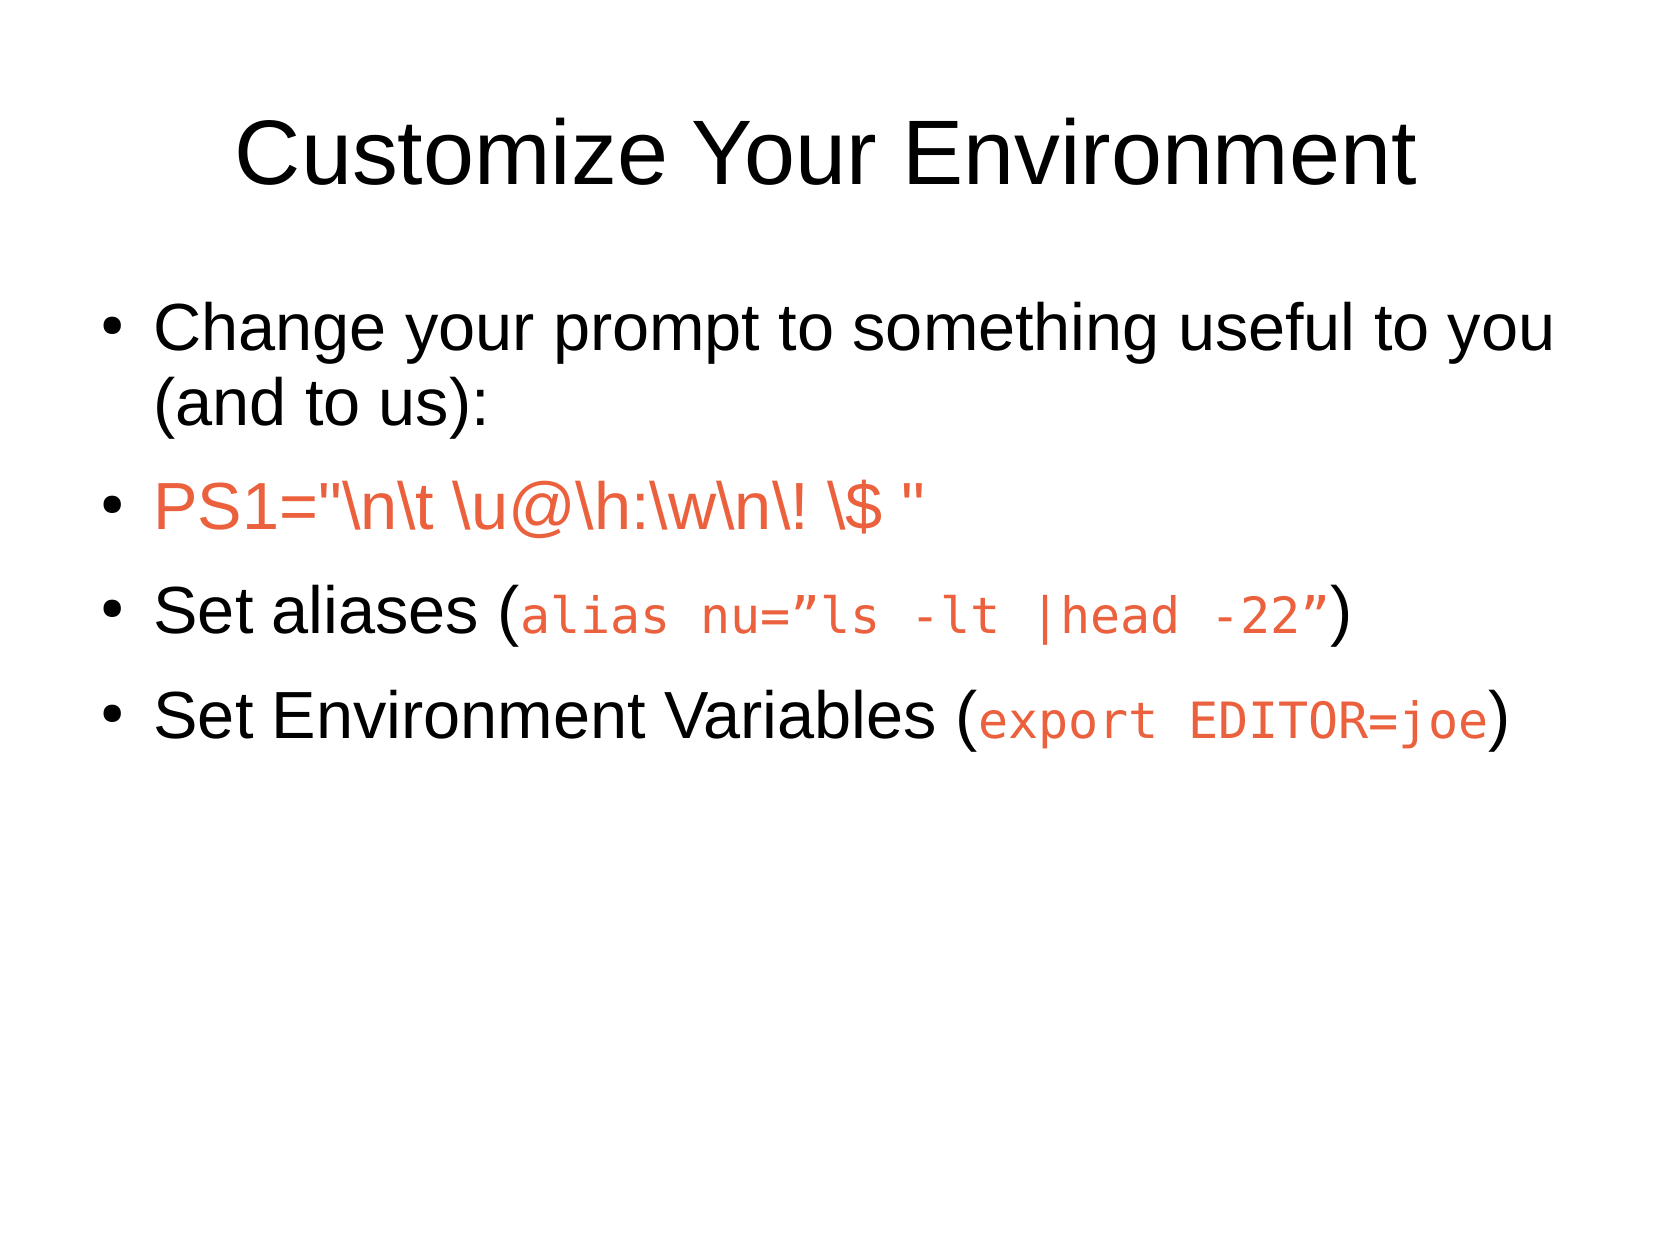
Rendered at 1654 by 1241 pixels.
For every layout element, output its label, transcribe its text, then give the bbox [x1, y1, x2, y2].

list Change your prompt to something useful to you (and to us): PS1="\n\t \u@\h:\w\n\! \$ " Set aliases (alias nu=”ls -lt |head -22”) Set Environment Variables (export EDITOR=joe) [82, 290, 1621, 1010]
title Customize Your Environment [82, 49, 1571, 257]
